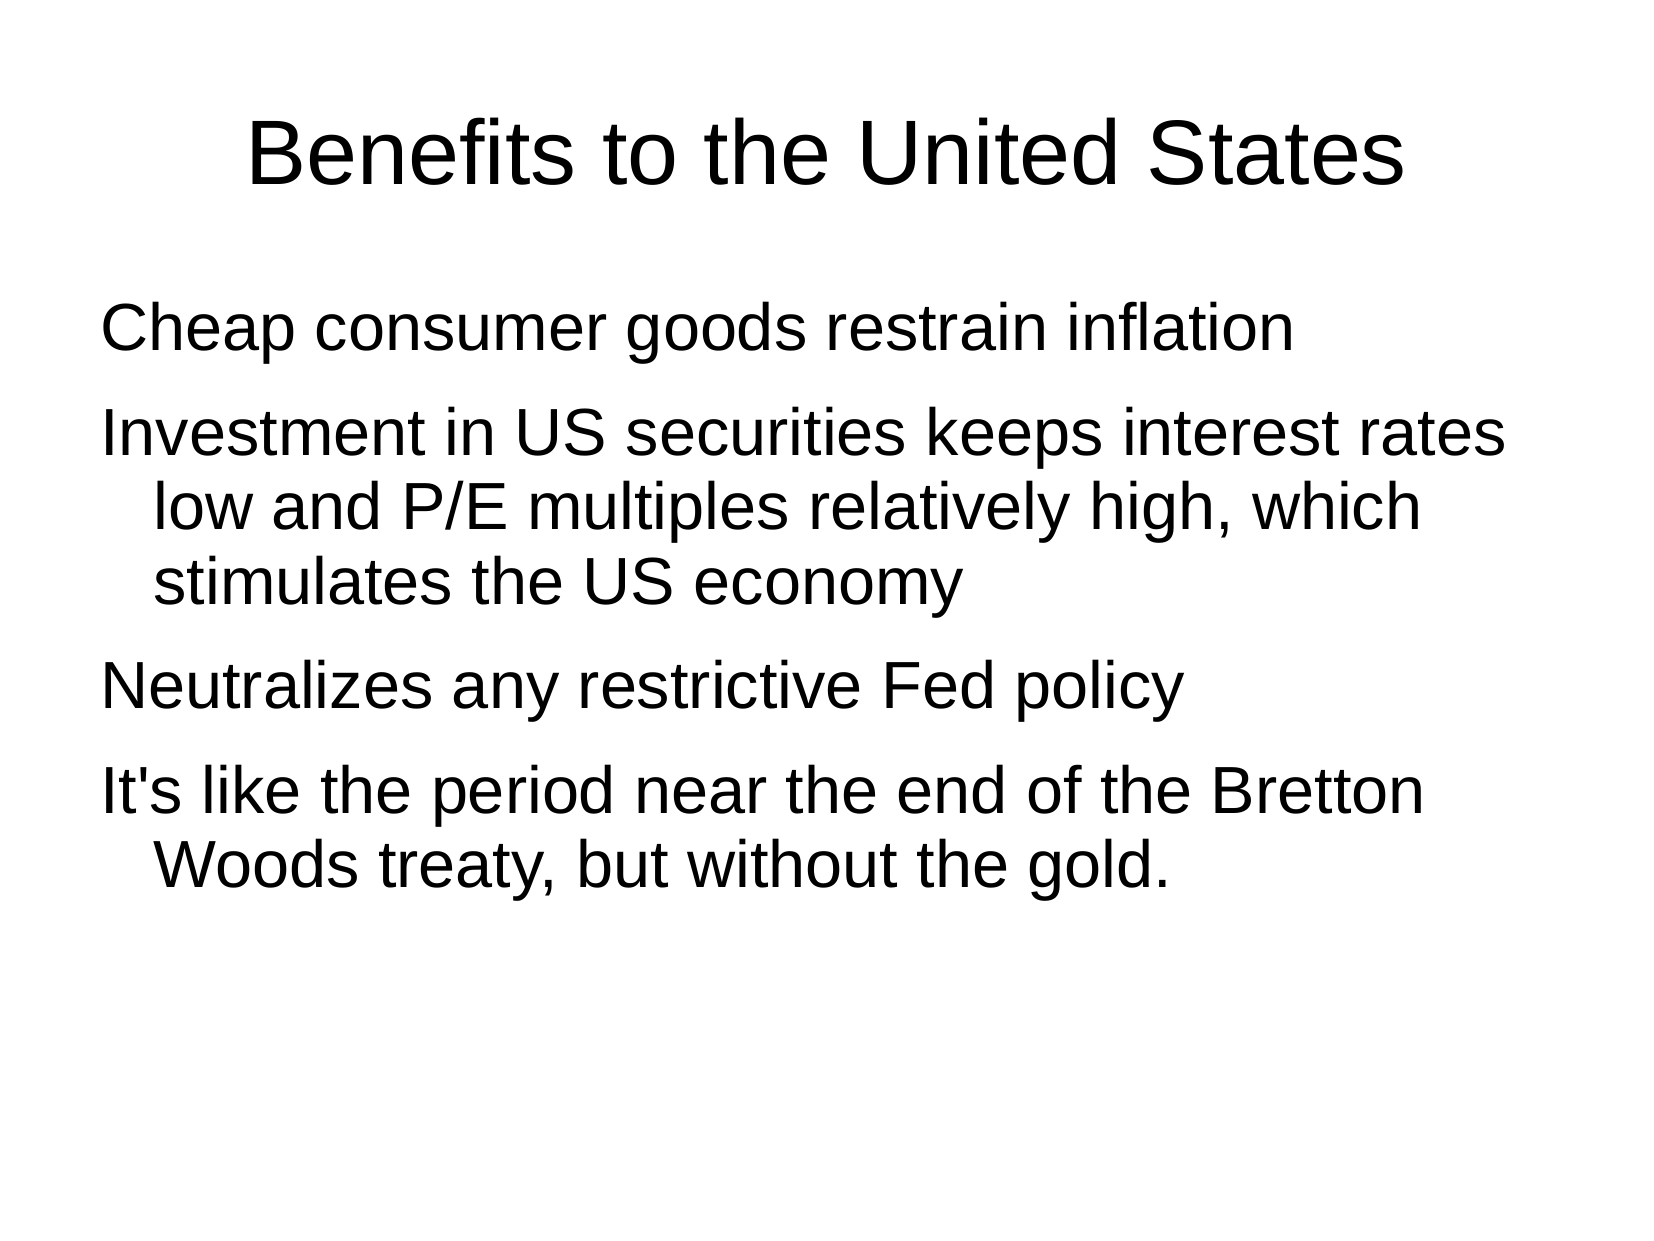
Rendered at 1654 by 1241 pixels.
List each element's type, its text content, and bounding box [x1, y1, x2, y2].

title Benefits to the United States [82, 56, 1571, 250]
list Cheap consumer goods restrain inflation Investment in US securities keeps interest rates low and P/E multiples relatively high, which stimulates the US economy Neutralizes any restrictive Fed policy It's like the period near the end of the Bretton Woods treaty, but without the gold. [82, 290, 1571, 1094]
